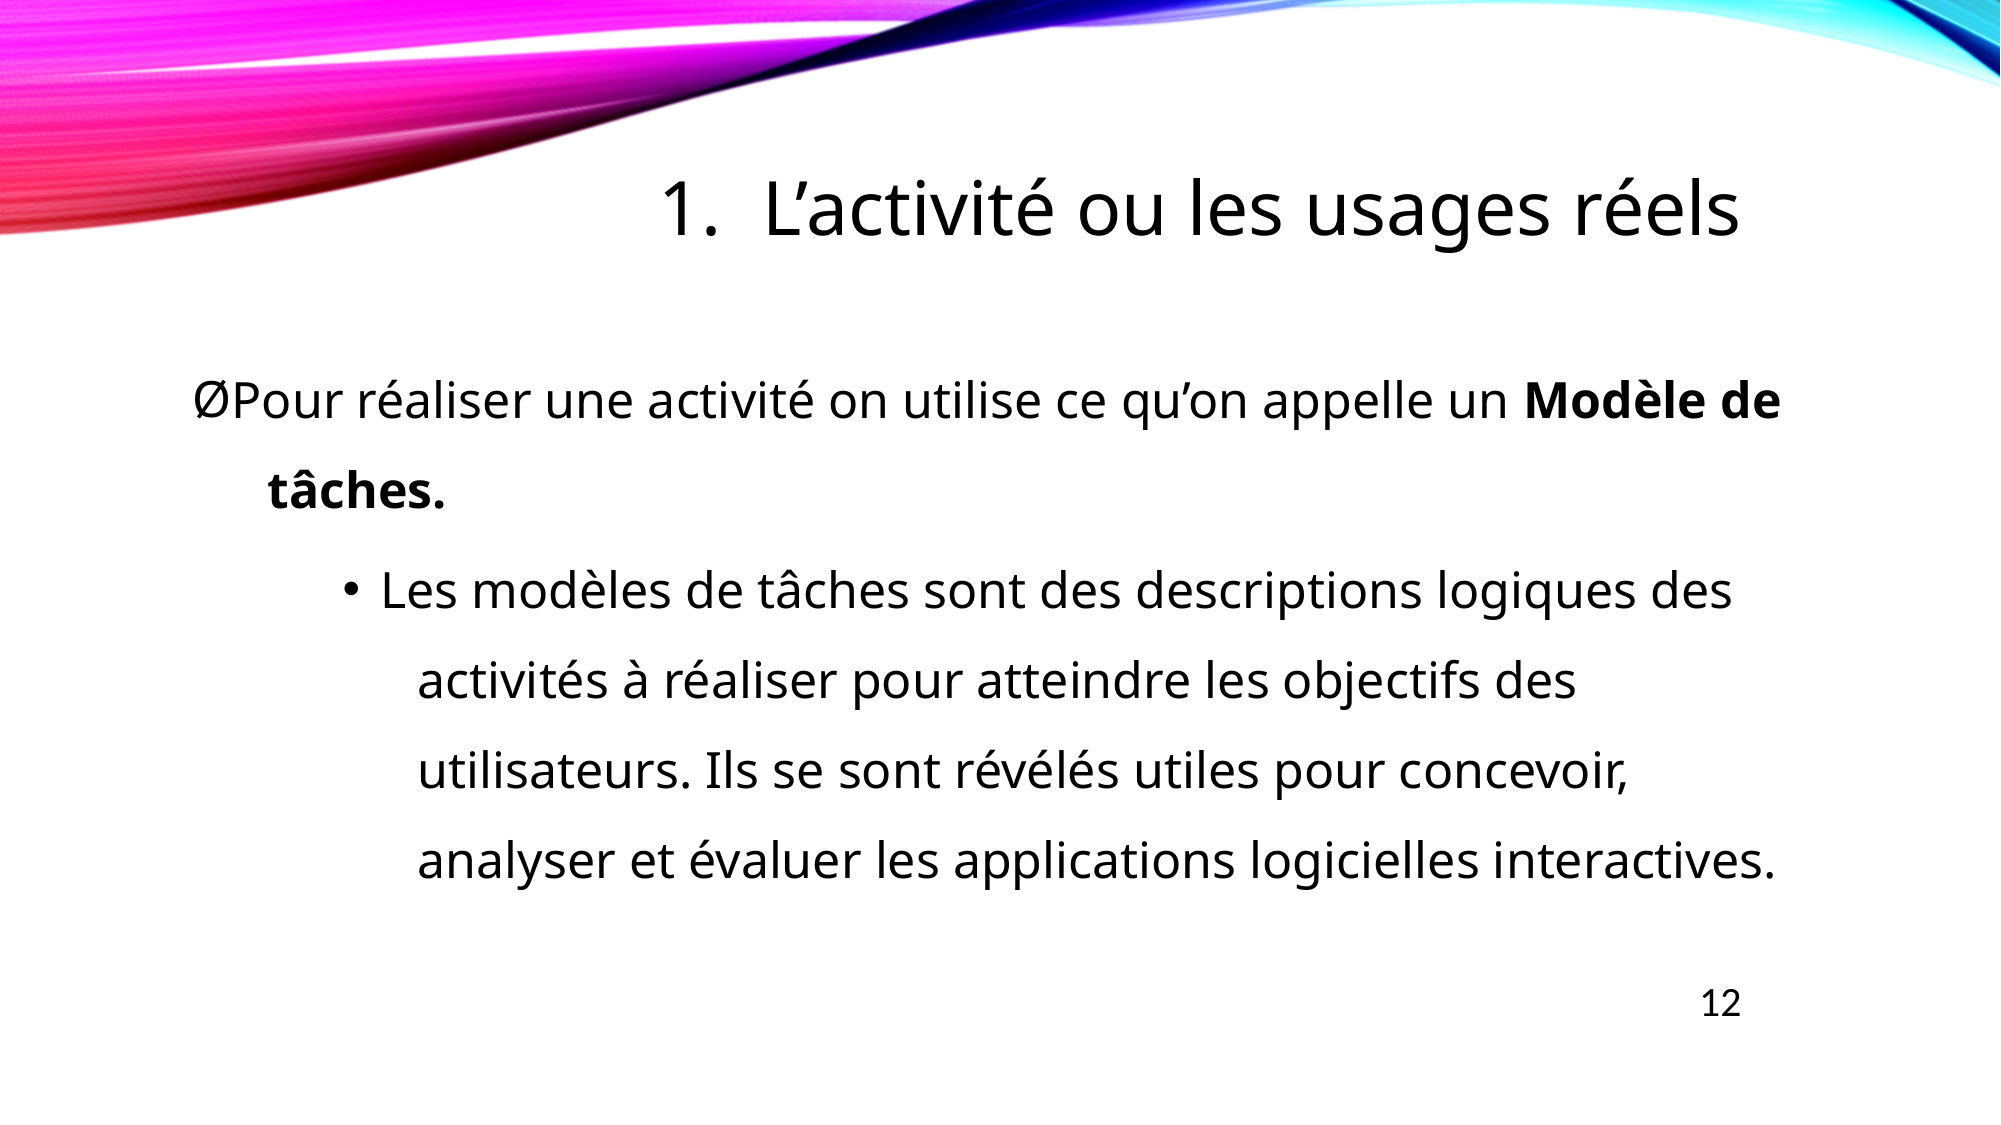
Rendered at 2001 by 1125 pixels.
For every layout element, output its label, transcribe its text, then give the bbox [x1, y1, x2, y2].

text_box <numéro> [1684, 967, 1775, 1030]
list Pour réaliser une activité on utilise ce qu’on appelle un Modèle de tâches. Les modèles de tâches sont des descriptions logiques des activités à réaliser pour atteindre les objectifs des utilisateurs. Ils se sont révélés utiles pour concevoir, analyser et évaluer les applications logicielles interactives. [177, 330, 1814, 994]
title L’activité ou les usages réels [474, 125, 1888, 338]
picture [0, 0, 2000, 237]
